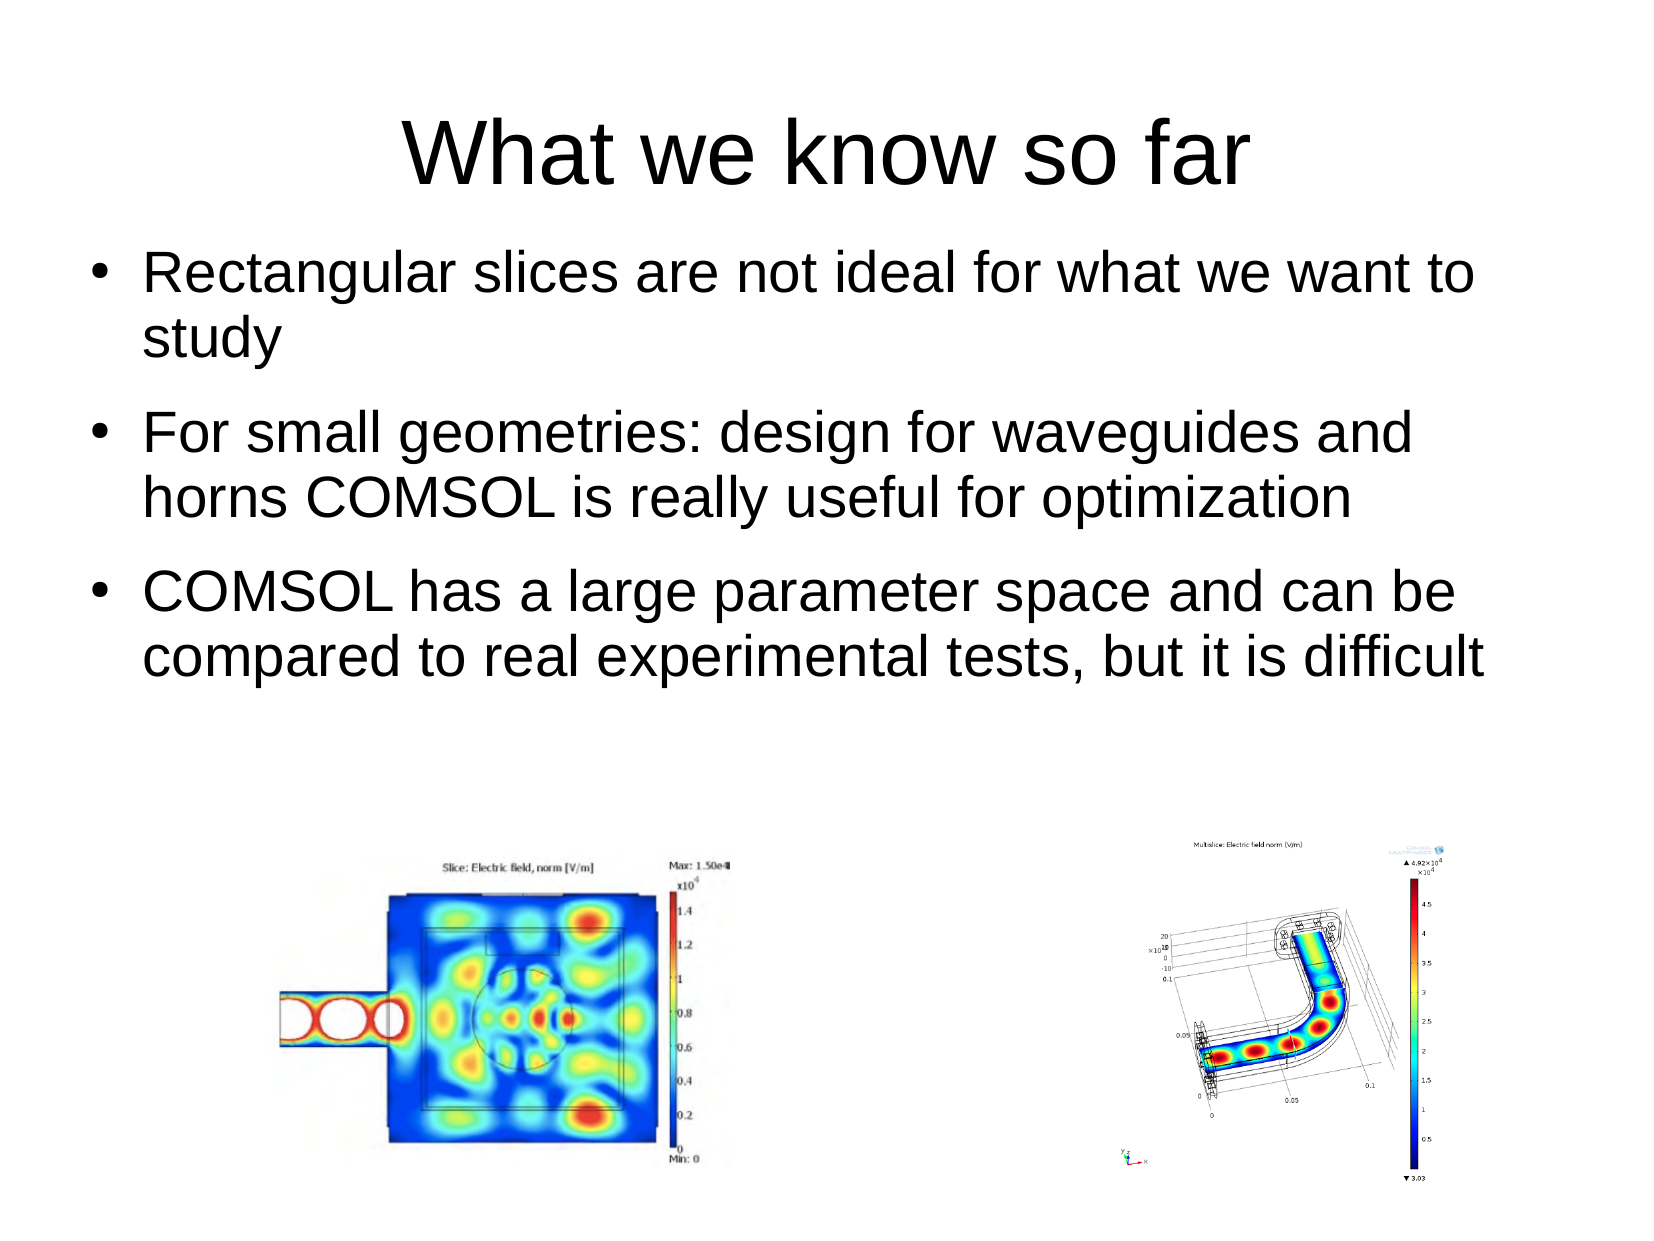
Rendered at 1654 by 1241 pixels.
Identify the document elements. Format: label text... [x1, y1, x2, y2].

list Rectangular slices are not ideal for what we want to study For small geometries: design for waveguides and horns COMSOL is really useful for optimization COMSOL has a large parameter space and can be compared to real experimental tests, but it is difficult [71, 240, 1561, 960]
picture [1107, 960, 1453, 1185]
title What we know so far [82, 49, 1571, 257]
picture [270, 960, 736, 1170]
